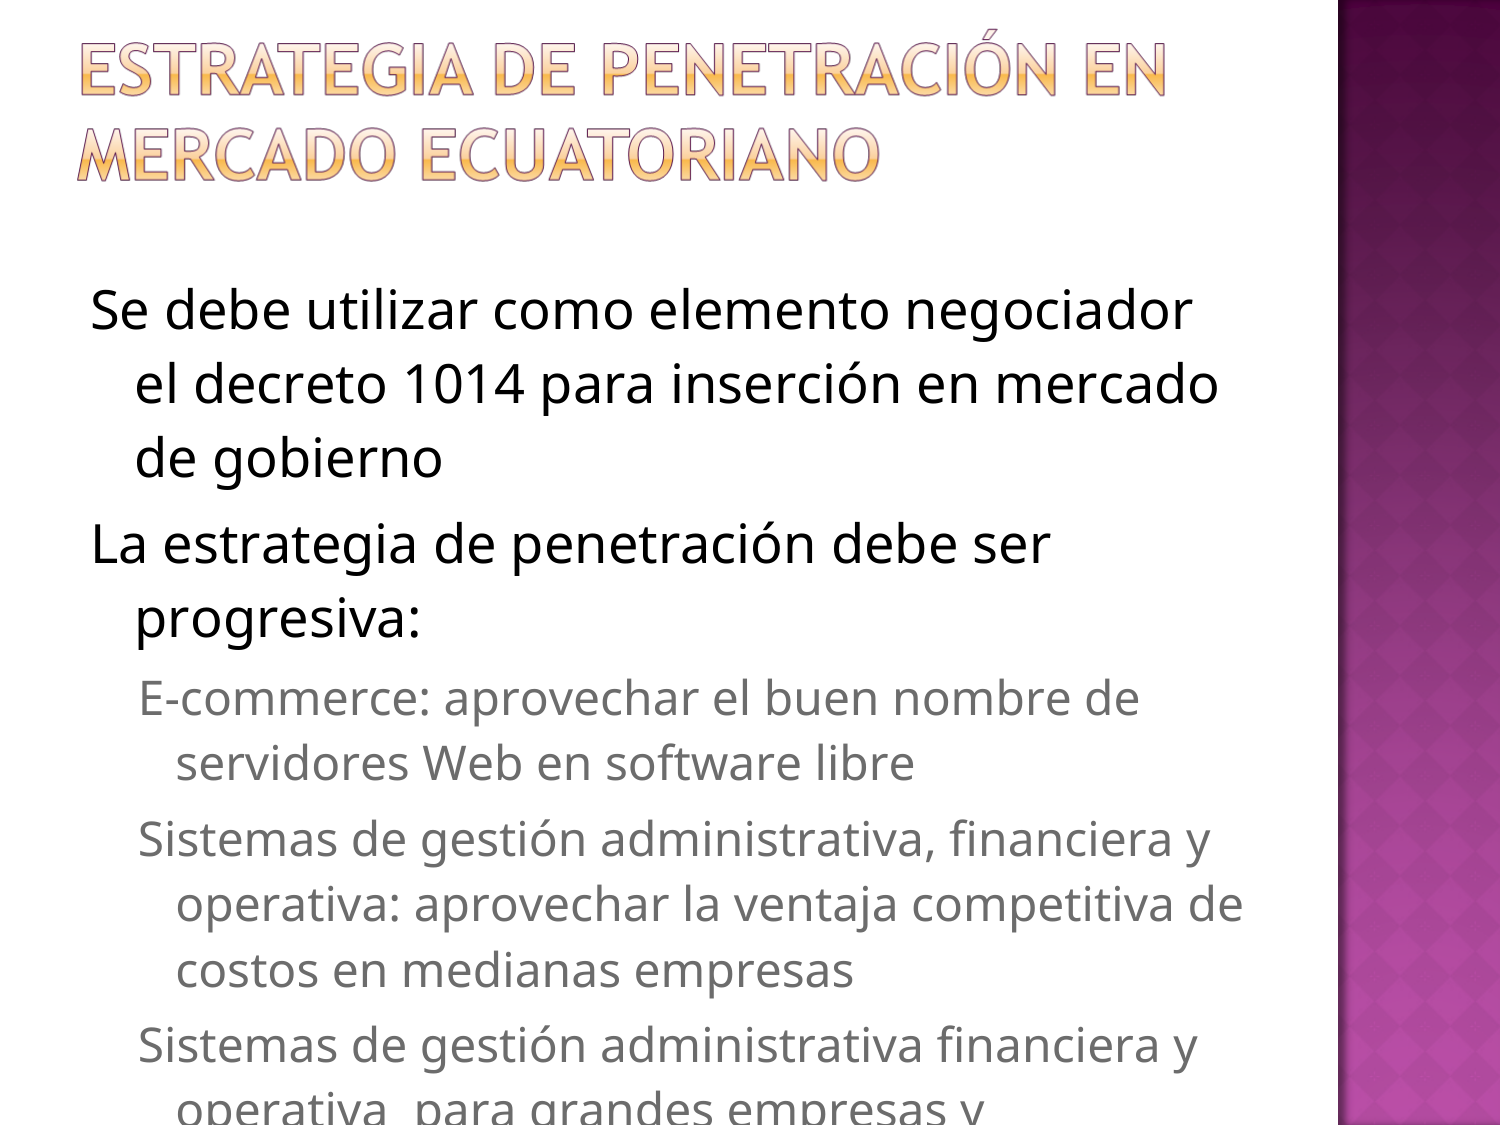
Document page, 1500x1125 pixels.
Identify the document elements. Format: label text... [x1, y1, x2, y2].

list Se debe utilizar como elemento negociador el decreto 1014 para inserción en mercado de gobierno La estrategia de penetración debe ser progresiva: E-commerce: aprovechar el buen nombre de servidores Web en software libre Sistemas de gestión administrativa, financiera y operativa: aprovechar la ventaja competitiva de costos en medianas empresas Sistemas de gestión administrativa financiera y operativa para grandes empresas y multinacionales [75, 263, 1263, 1108]
text_box [34, 3, 1260, 283]
picture [1337, 0, 1500, 1125]
